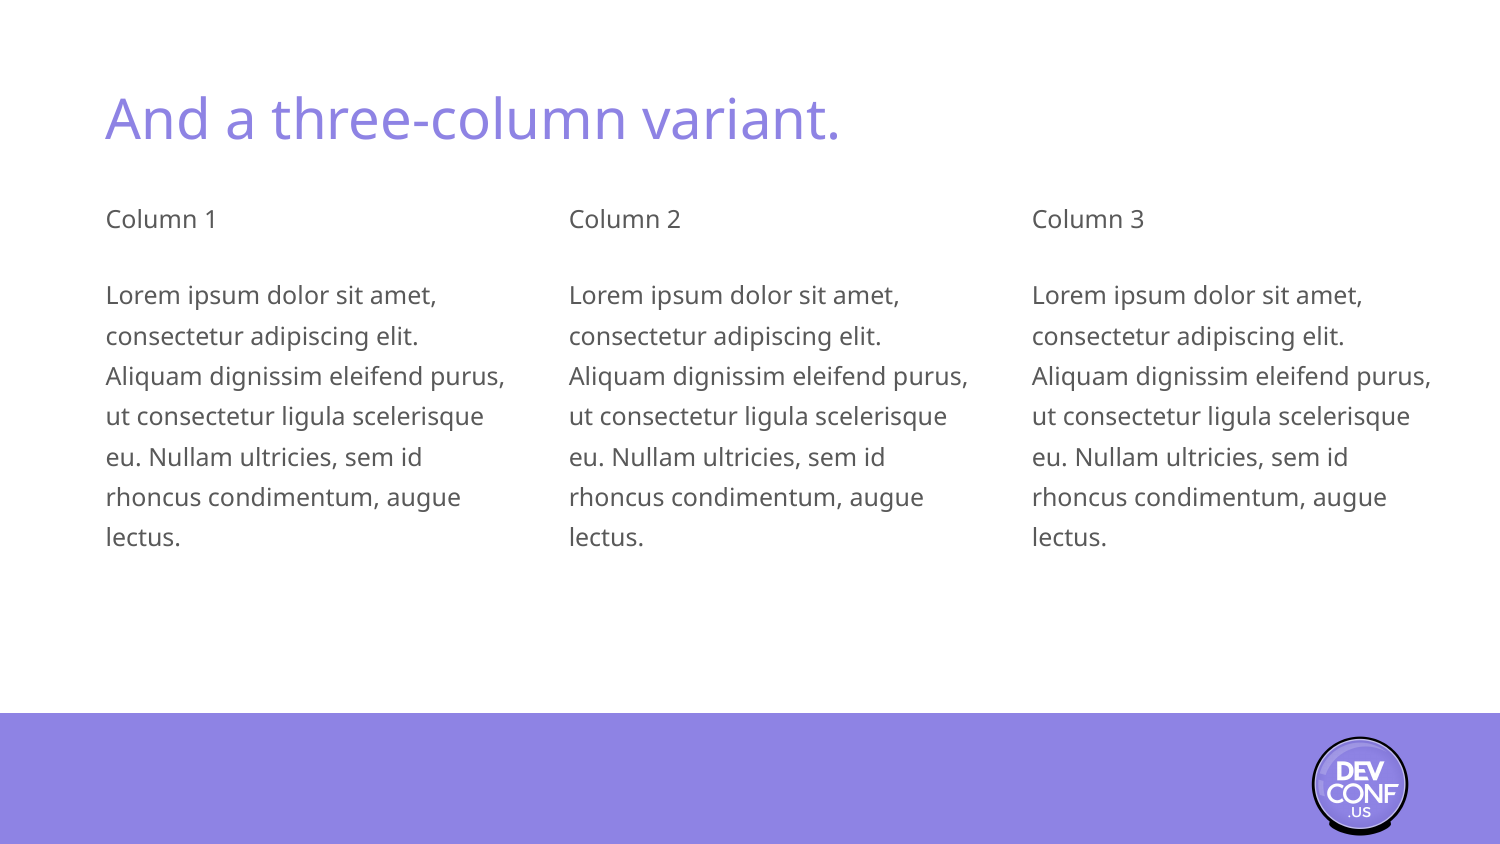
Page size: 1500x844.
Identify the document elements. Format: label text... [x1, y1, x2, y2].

list Lorem ipsum dolor sit amet, consectetur adipiscing elit. Aliquam dignissim eleifend purus, ut consectetur ligula scelerisque eu. Nullam ultricies, sem id rhoncus condimentum, augue lectus. [1031, 269, 1437, 703]
list Lorem ipsum dolor sit amet, consectetur adipiscing elit. Aliquam dignissim eleifend purus, ut consectetur ligula scelerisque eu. Nullam ultricies, sem id rhoncus condimentum, augue lectus. [105, 269, 510, 703]
list Lorem ipsum dolor sit amet, consectetur adipiscing elit. Aliquam dignissim eleifend purus, ut consectetur ligula scelerisque eu. Nullam ultricies, sem id rhoncus condimentum, augue lectus. [568, 269, 974, 703]
subtitle Column 2 [568, 196, 974, 240]
title And a three-column variant. [105, 70, 1437, 164]
subtitle Column 1 [105, 196, 510, 240]
picture [1305, 731, 1415, 840]
subtitle Column 3 [1031, 196, 1437, 240]
